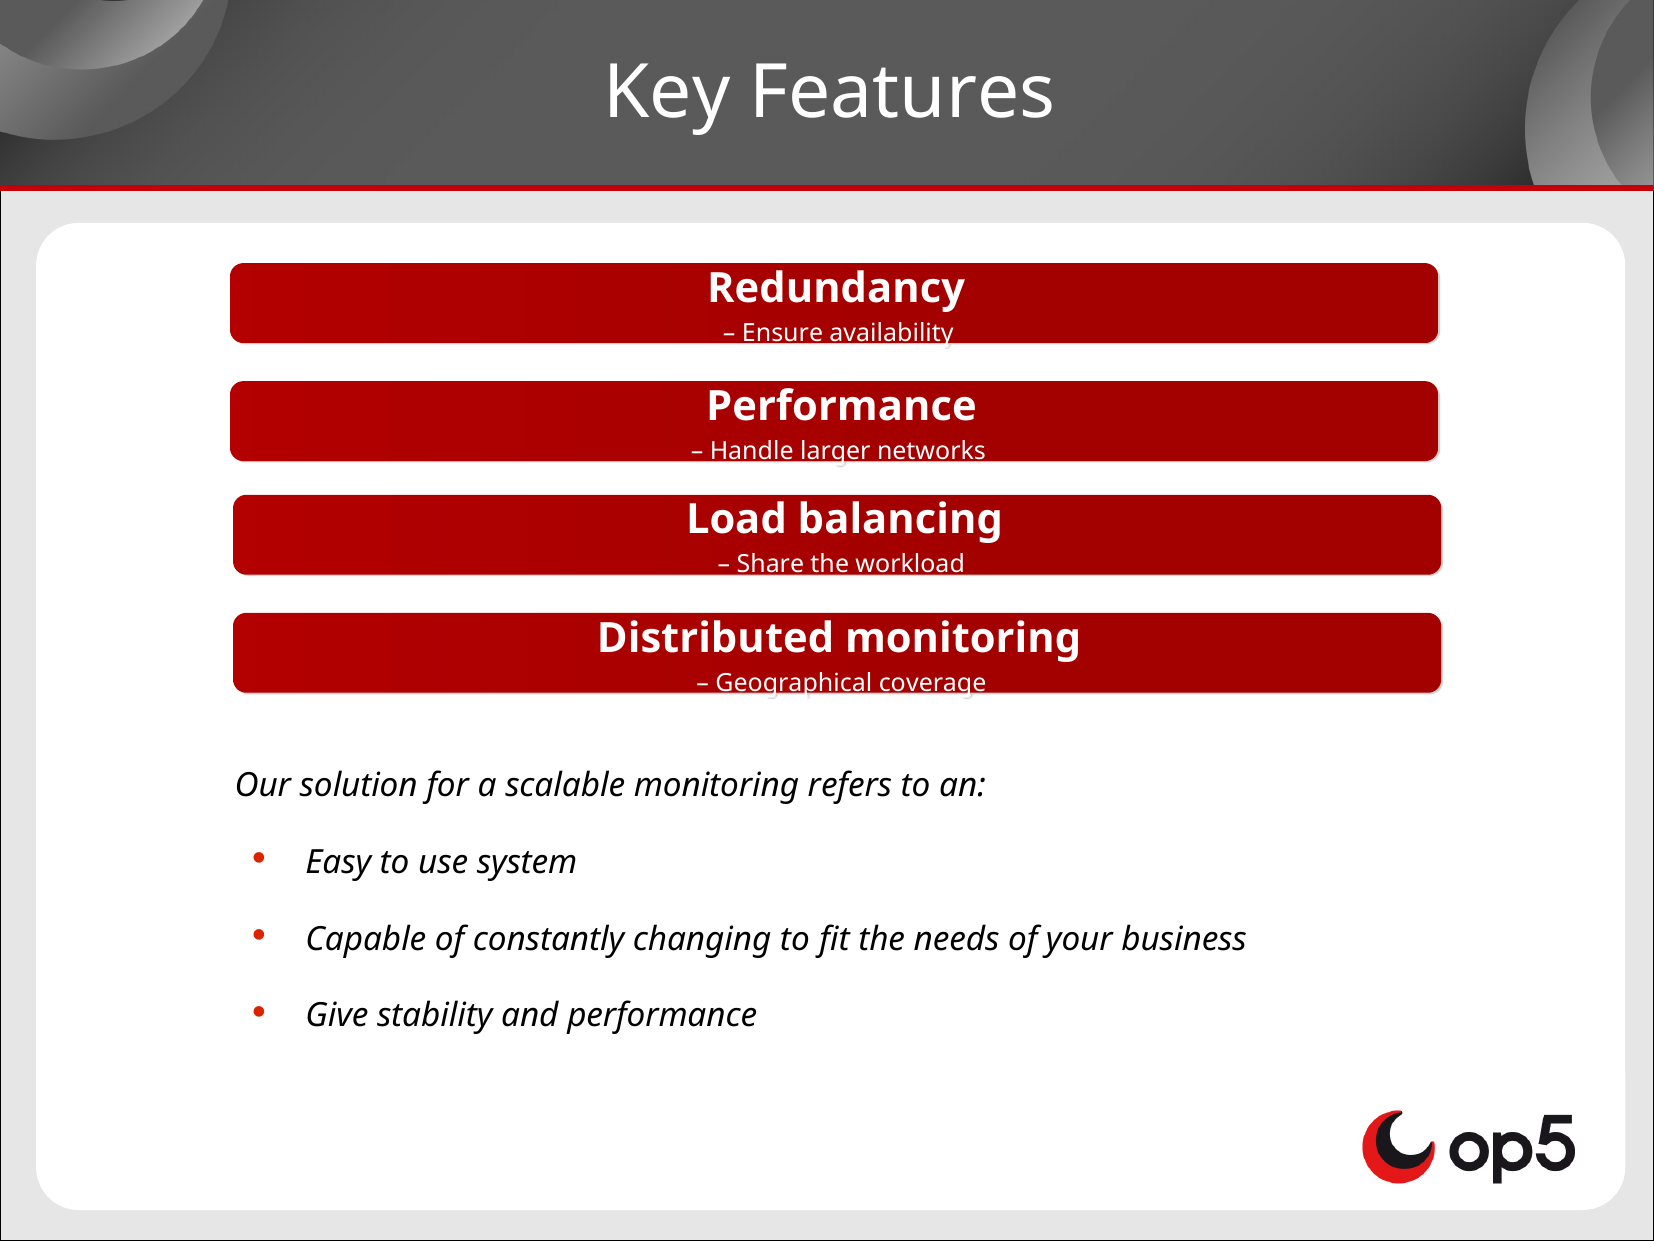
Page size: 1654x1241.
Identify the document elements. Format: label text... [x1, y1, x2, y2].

picture [1350, 1103, 1587, 1191]
text_box Performance – Handle larger networks [230, 381, 1439, 462]
list Our solution for a scalable monitoring refers to an: Easy to use system Capable of constantly changing to fit the needs of your business Give stability and performance [234, 759, 1280, 1048]
text_box Load balancing – Share the workload [233, 494, 1442, 575]
text_box Redundancy – Ensure availability [230, 263, 1439, 343]
title Key Features [88, 0, 1571, 175]
text_box Distributed monitoring – Geographical coverage [233, 612, 1442, 693]
picture [0, 0, 1654, 185]
